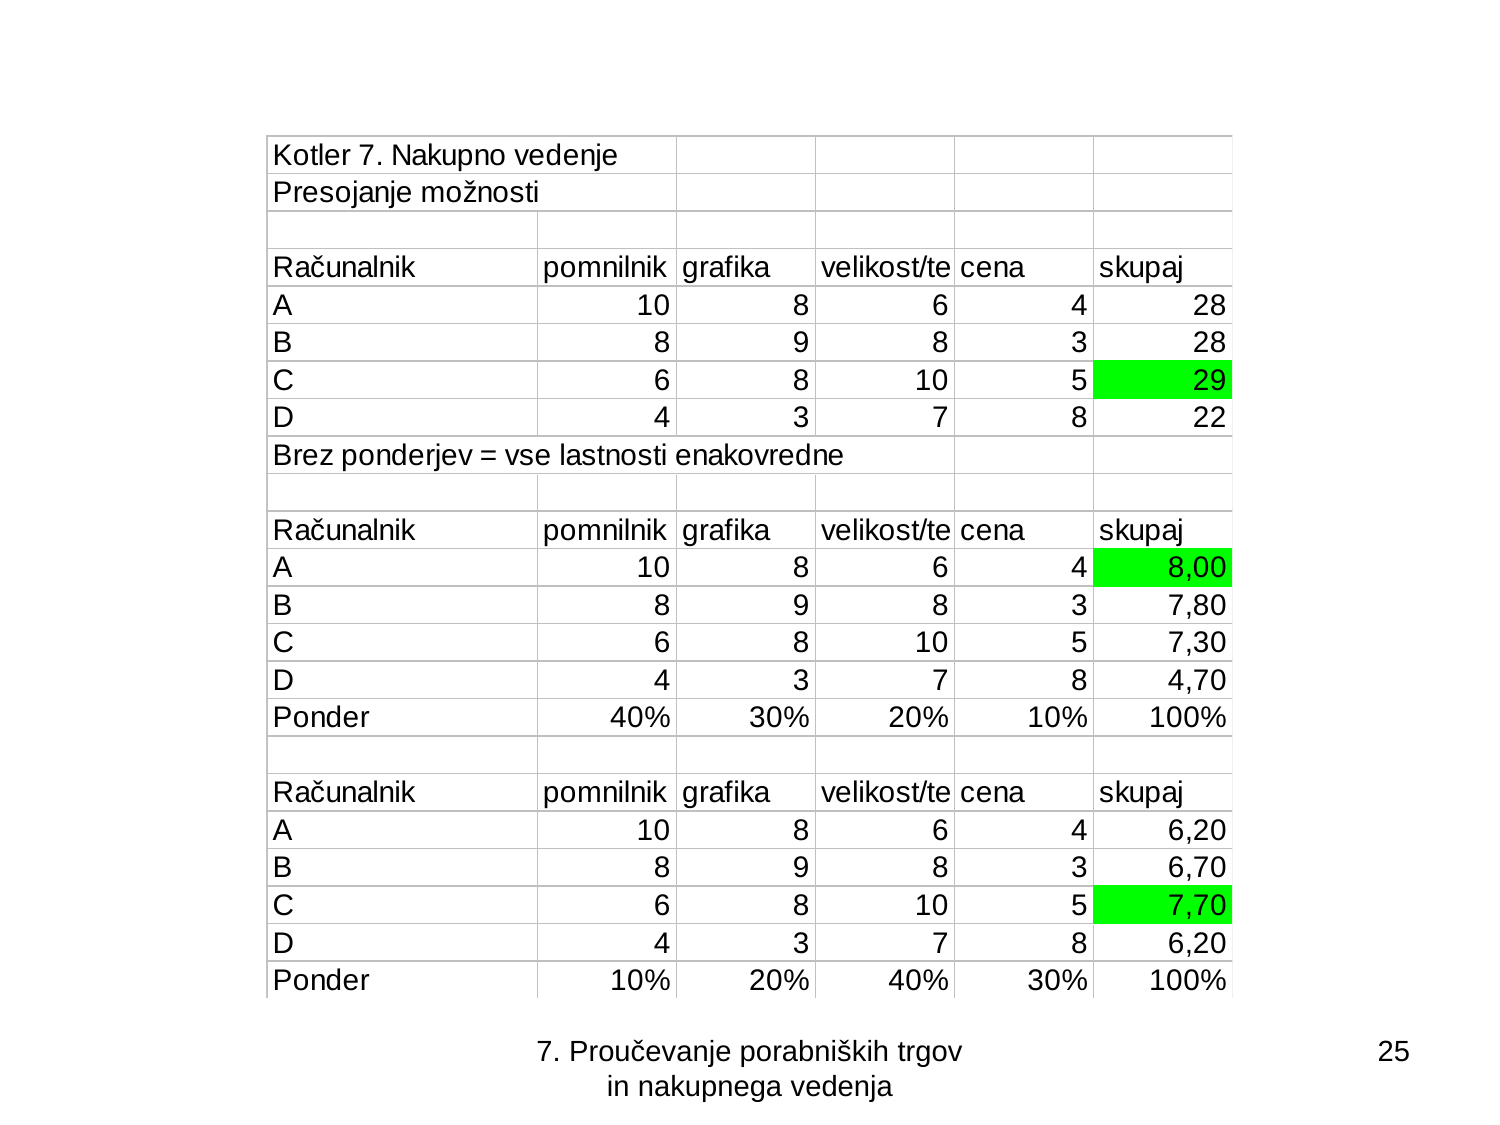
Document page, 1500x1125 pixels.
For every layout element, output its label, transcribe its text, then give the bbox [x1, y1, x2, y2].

chart [266, 135, 1234, 1000]
text_box <number> [1074, 1024, 1426, 1103]
text_box 7. Proučevanje porabniških trgov in nakupnega vedenja [512, 1024, 988, 1103]
